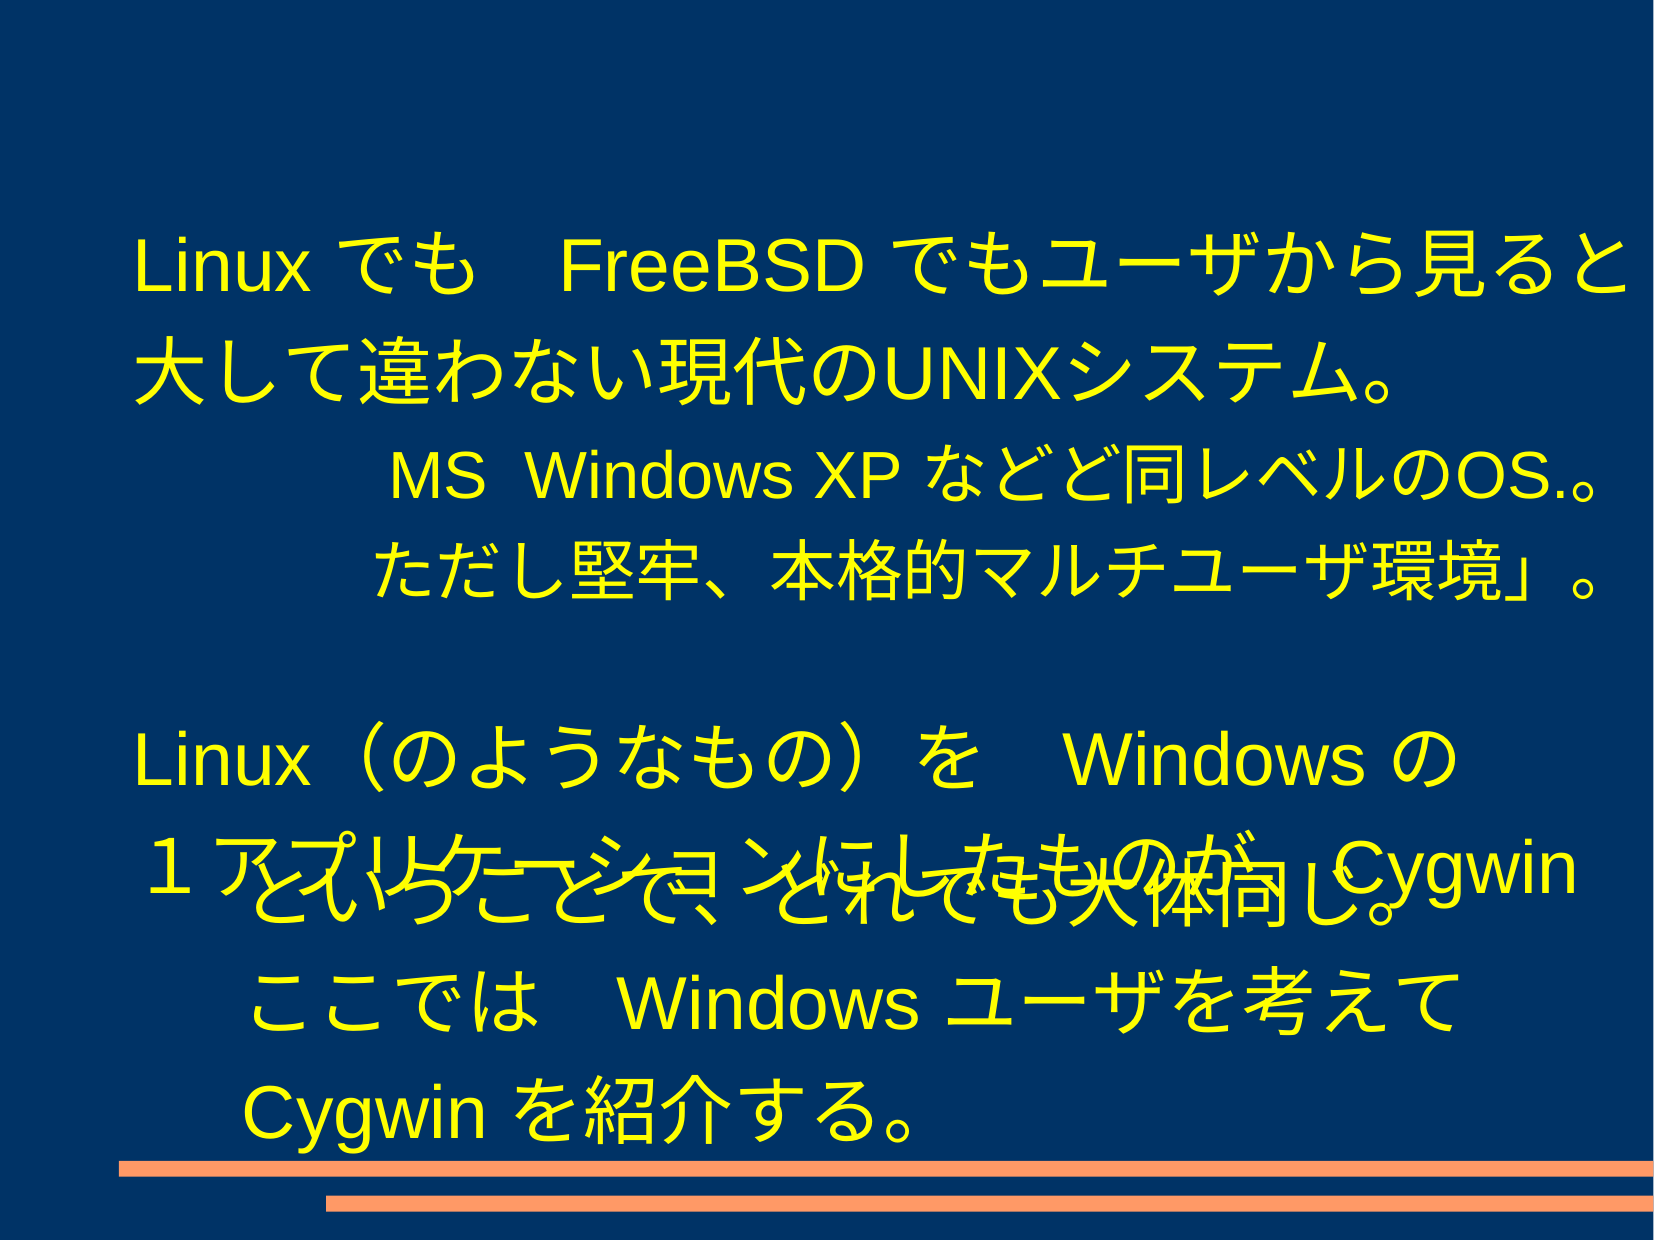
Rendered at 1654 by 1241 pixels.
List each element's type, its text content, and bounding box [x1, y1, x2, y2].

text_box ということで、どれでも大体同じ。 ここでは Windows ユーザを考えて Cygwin を紹介する。 [227, 826, 1388, 1085]
text_box Linux でも FreeBSD でもユーザから見ると 大して違わない現代のUNIXシステム。 MS Windows XP などど同レベルのOS.。 ただし堅牢、本格的マルチユーザ環境」。 Linux（のようなもの）を Windows の １アプリケーションにしたものが、Cygwin [118, 112, 1535, 773]
